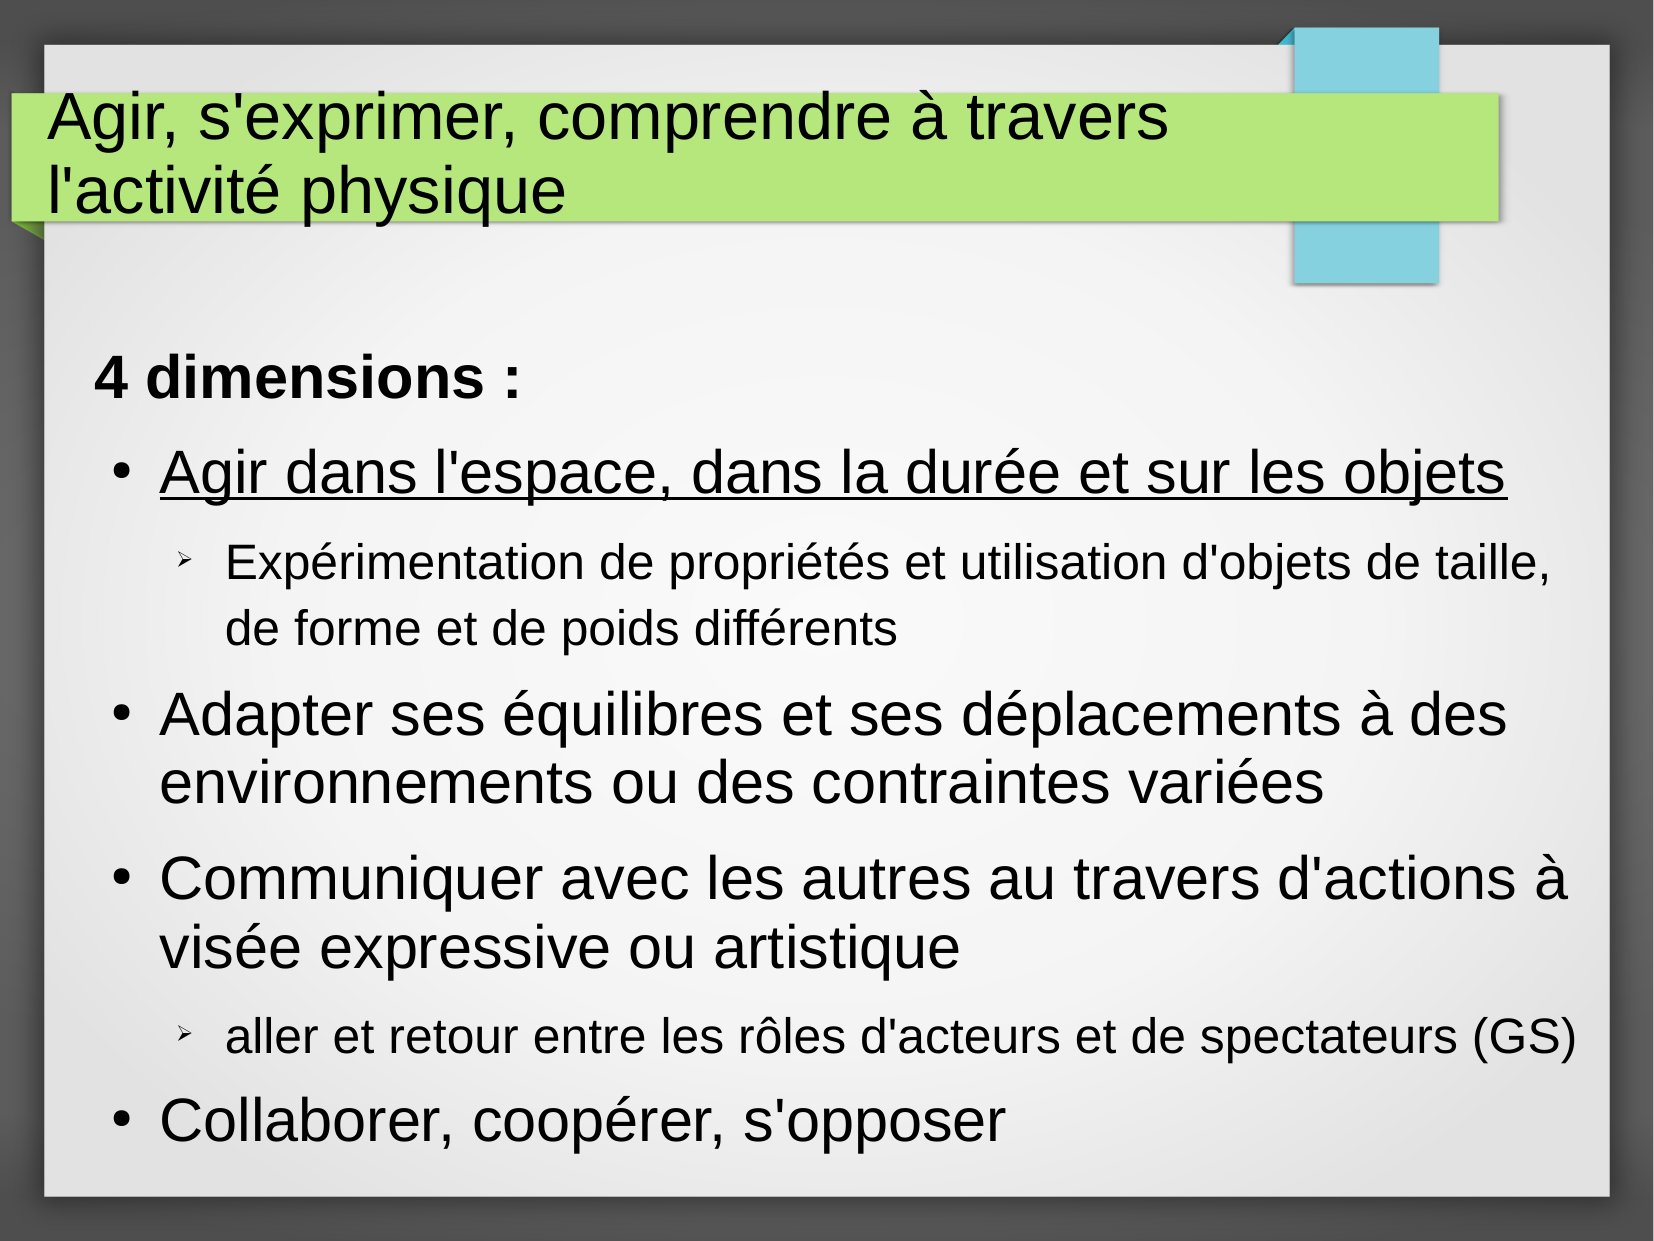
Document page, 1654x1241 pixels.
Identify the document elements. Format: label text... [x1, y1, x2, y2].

list 4 dimensions : Agir dans l'espace, dans la durée et sur les objets Expérimentation de propriétés et utilisation d'objets de taille, de forme et de poids différents Adapter ses équilibres et ses déplacements à des environnements ou des contraintes variées Communiquer avec les autres au travers d'actions à visée expressive ou artistique aller et retour entre les rôles d'acteurs et de spectateurs (GS) Collaborer, coopérer, s'opposer [94, 342, 1583, 1182]
picture [0, 0, 1654, 1241]
title Agir, s'exprimer, comprendre à travers l'activité physique [47, 47, 1418, 260]
